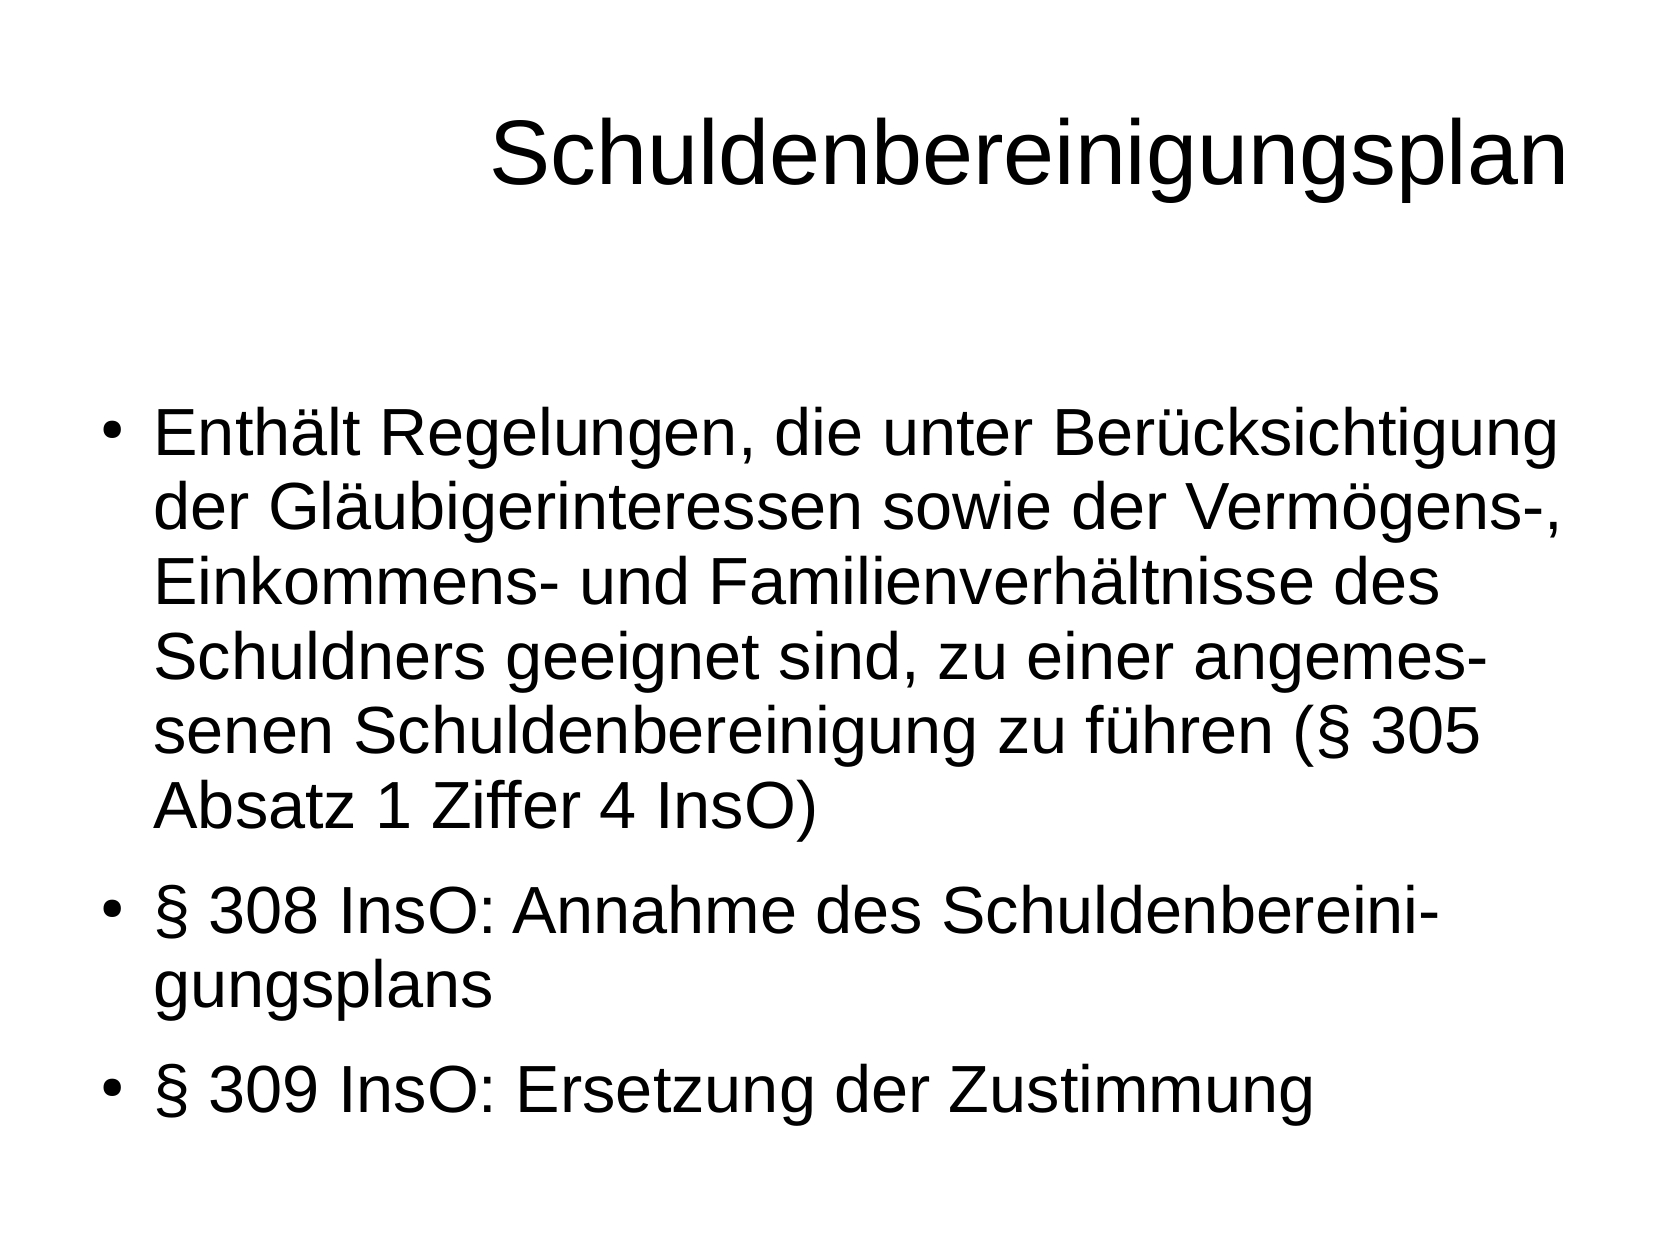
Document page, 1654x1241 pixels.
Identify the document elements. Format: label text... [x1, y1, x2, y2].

list Enthält Regelungen, die unter Berücksichtigung der Gläubigerinteressen sowie der Vermögens-, Einkommens- und Familienverhältnisse des Schuldners geeignet sind, zu einer angemes-senen Schuldenbereinigung zu führen (§ 305 Absatz 1 Ziffer 4 InsO) § 308 InsO: Annahme des Schuldenbereini-gungsplans § 309 InsO: Ersetzung der Zustimmung [82, 290, 1571, 1127]
title Schuldenbereinigungsplan [82, 49, 1571, 257]
